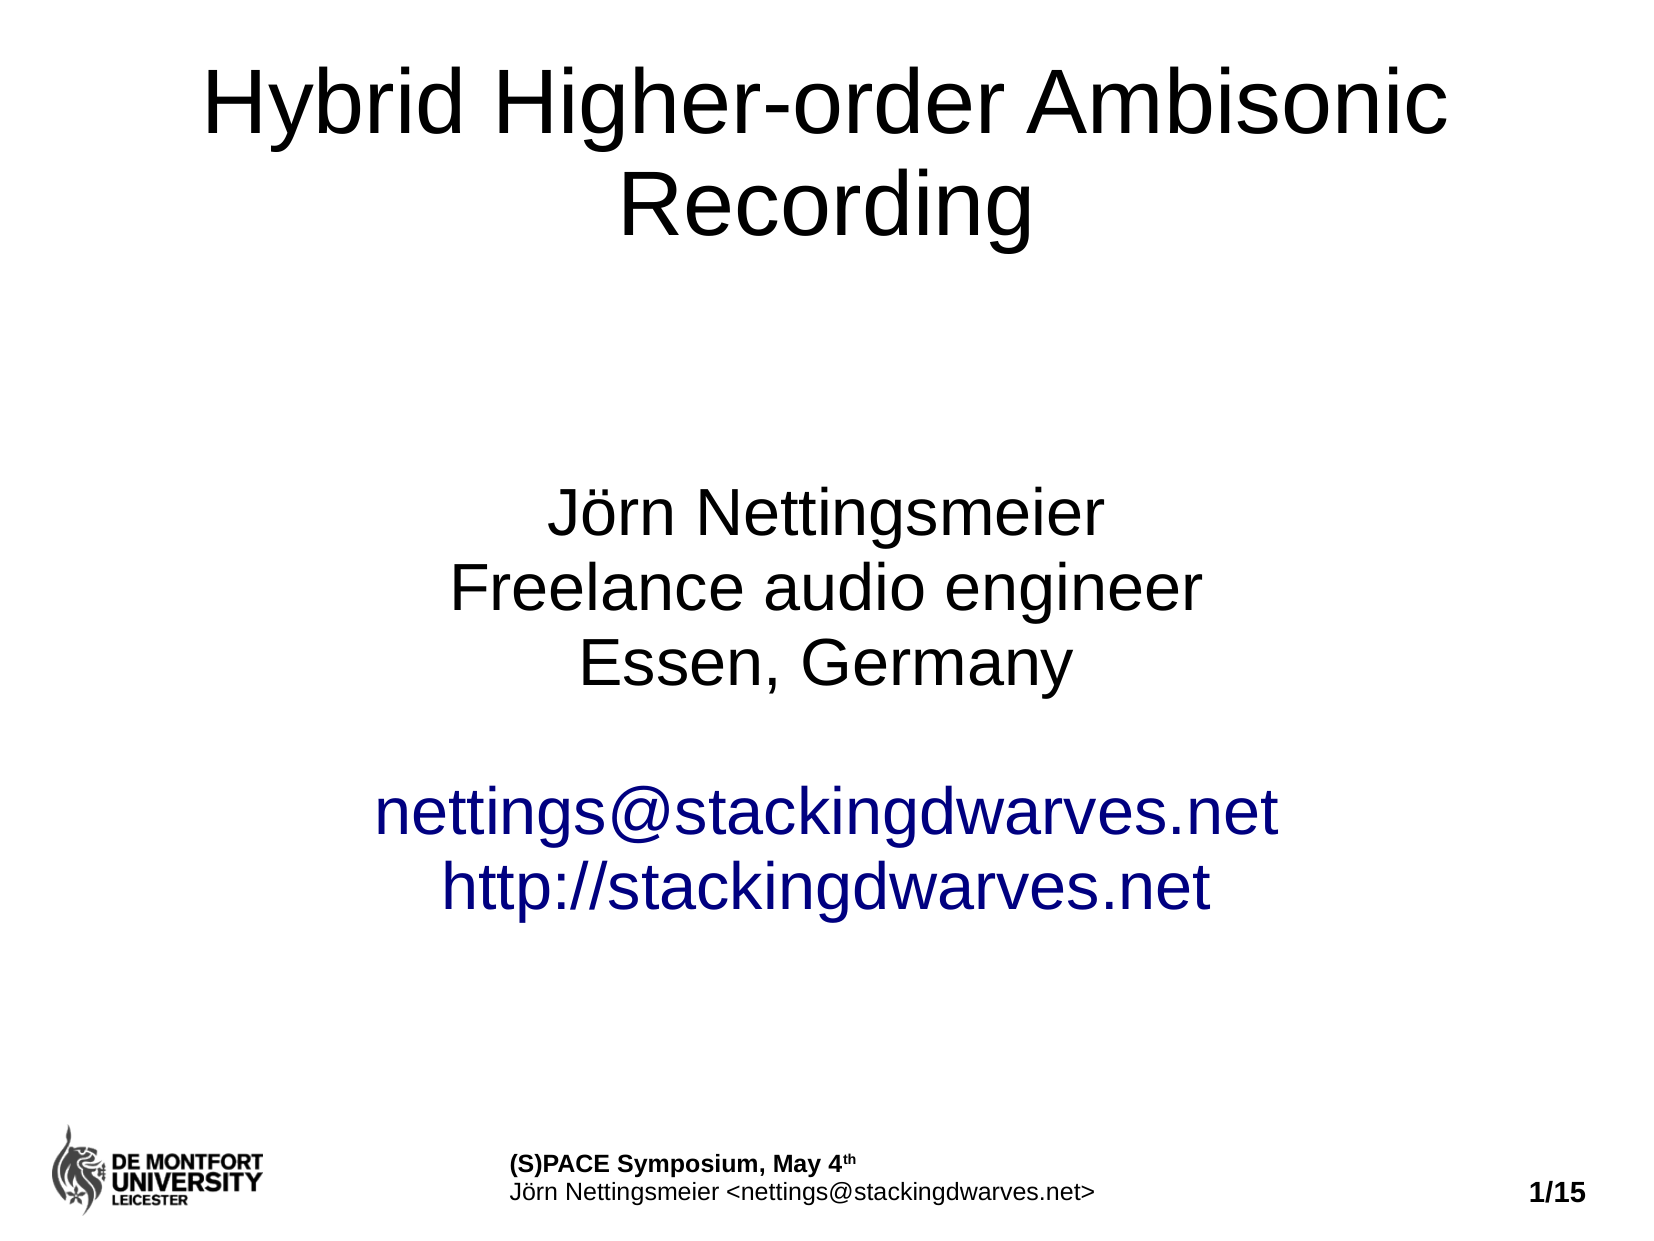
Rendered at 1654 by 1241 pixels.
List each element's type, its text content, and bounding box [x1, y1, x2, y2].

title Hybrid Higher-order Ambisonic Recording [82, 49, 1571, 257]
subtitle Jörn Nettingsmeier Freelance audio engineer Essen, Germany nettings@stackingdwarves.net http://stackingdwarves.net [82, 290, 1571, 1109]
